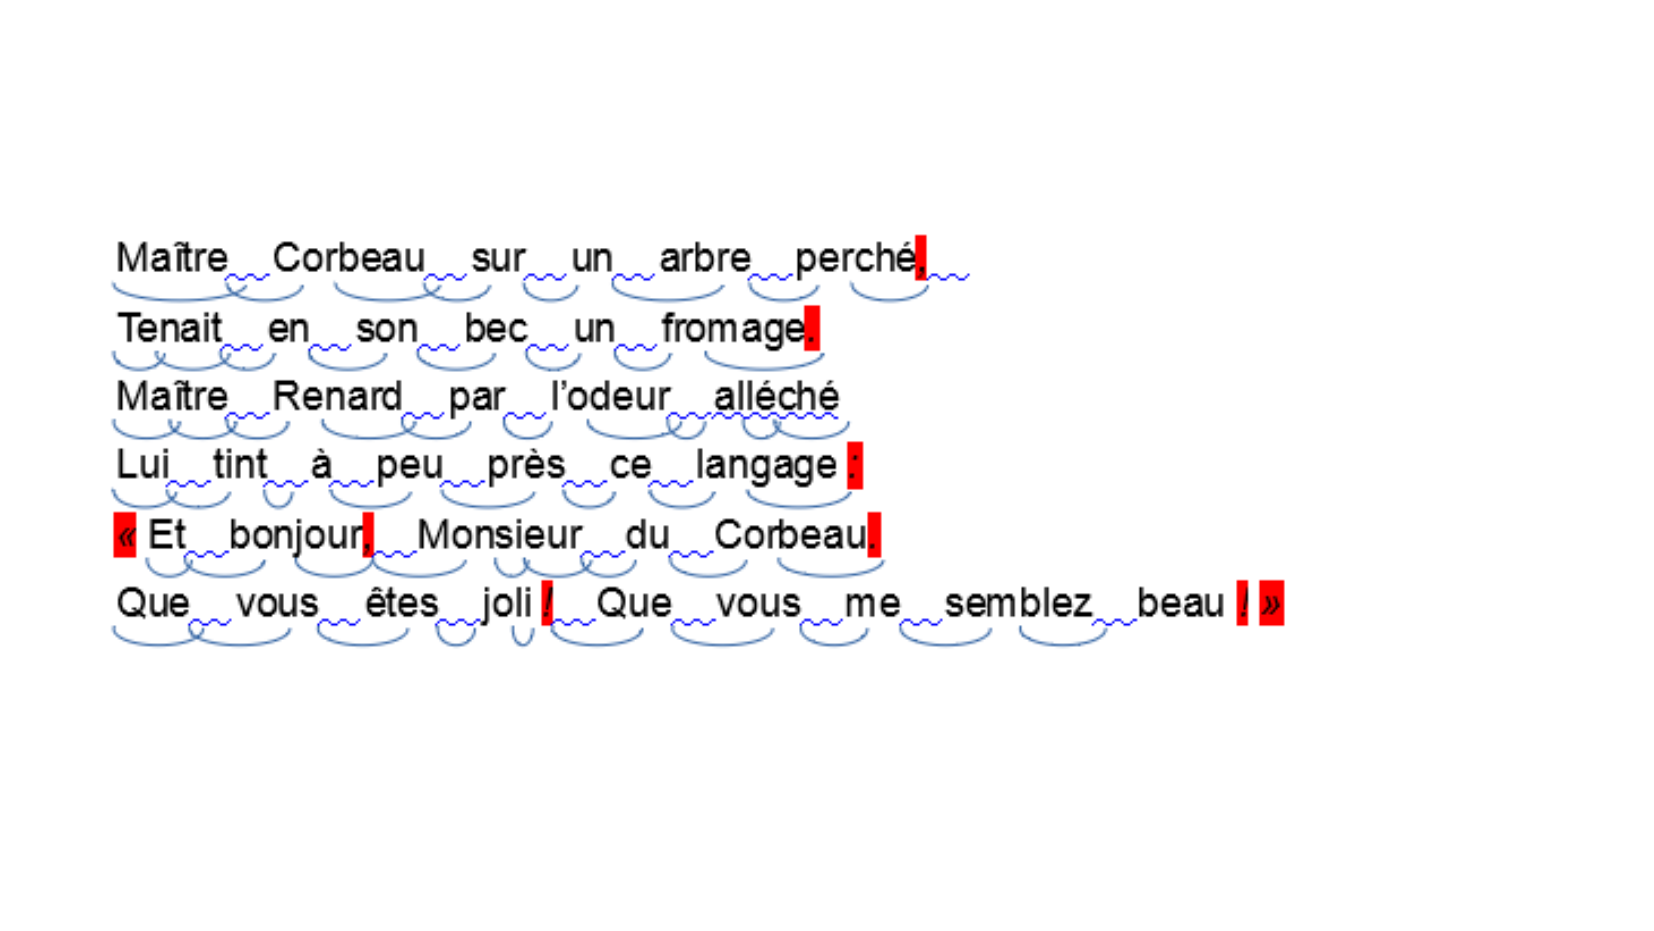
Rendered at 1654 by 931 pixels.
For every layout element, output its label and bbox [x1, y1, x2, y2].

picture [87, 188, 1380, 674]
